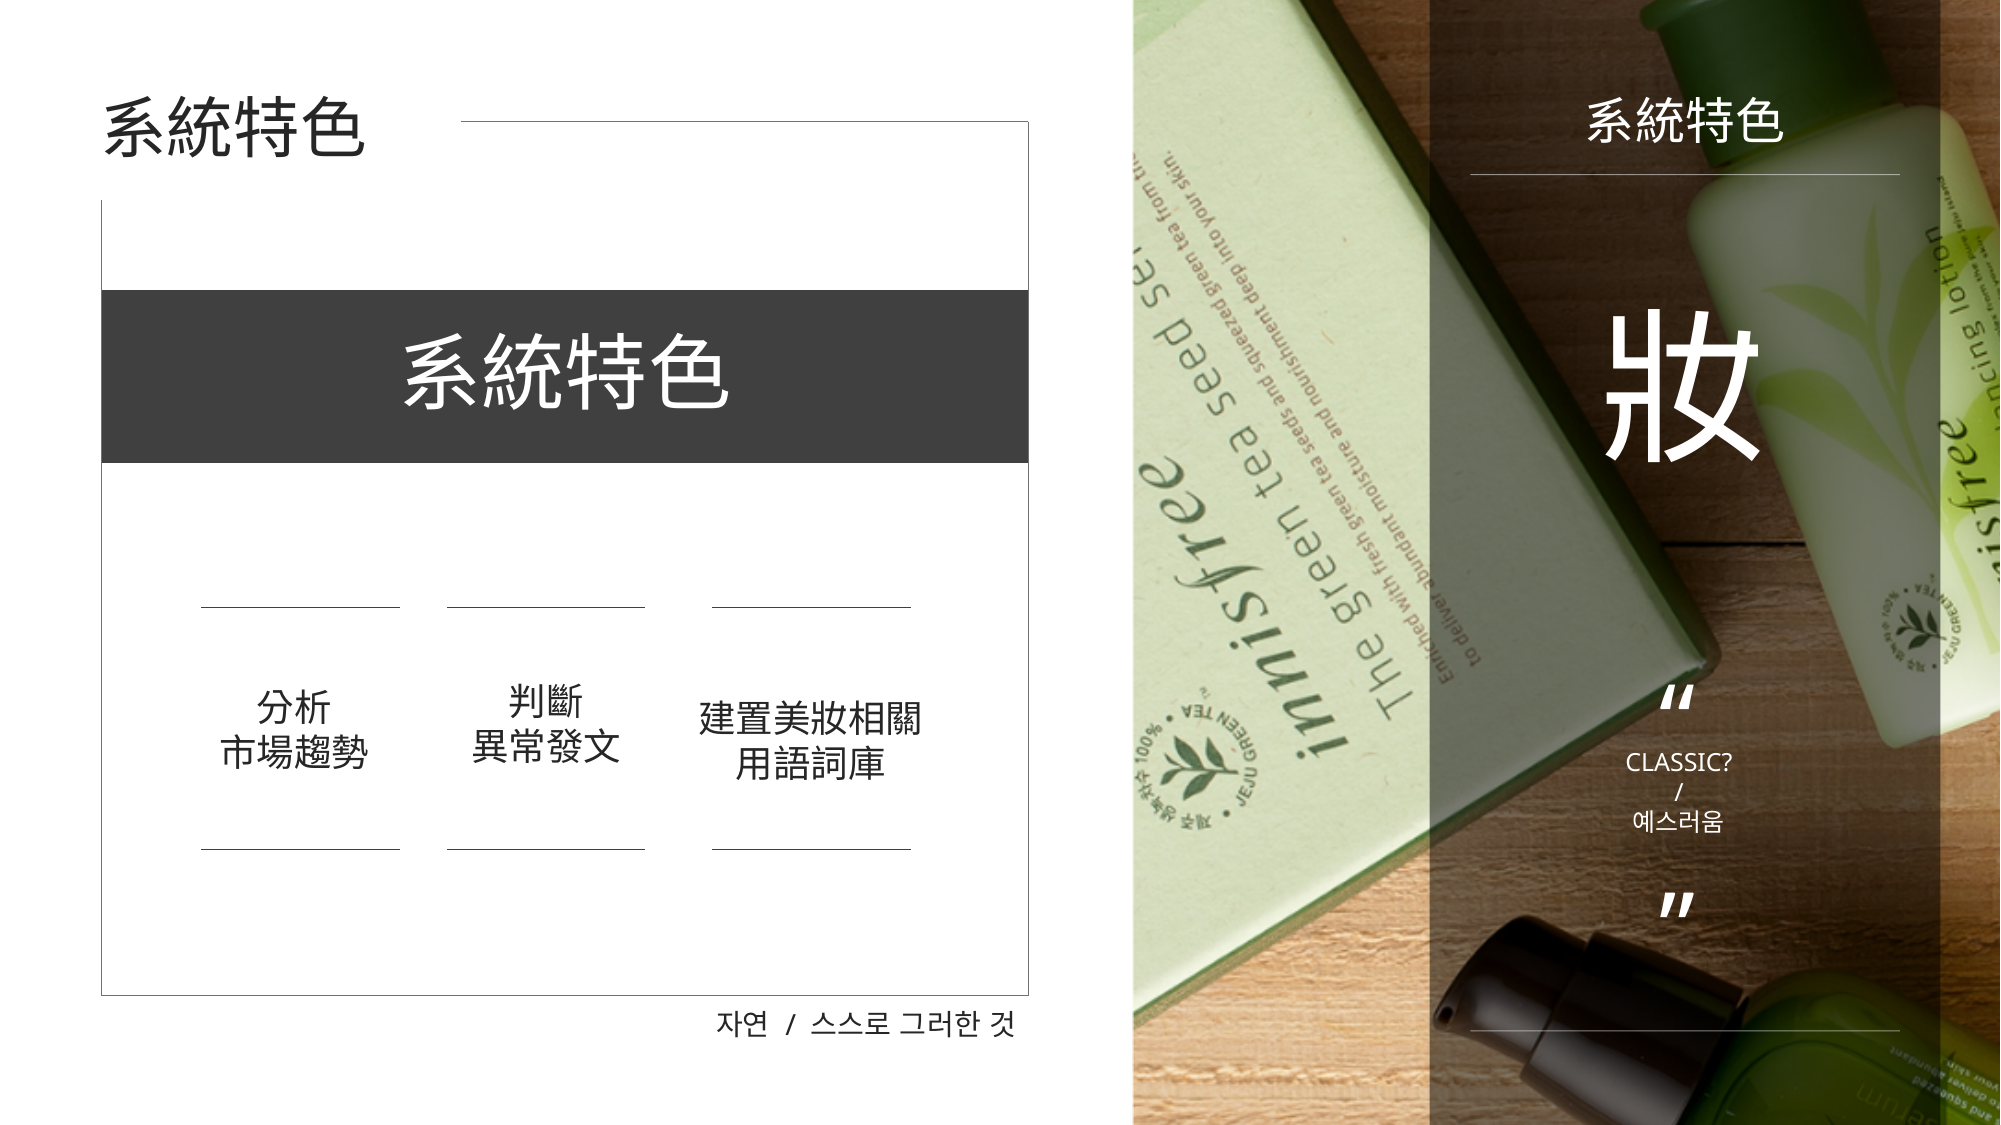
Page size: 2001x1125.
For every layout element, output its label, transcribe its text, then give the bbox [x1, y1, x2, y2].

text_box 자연 / 스스로 그러한 것 [546, 998, 1187, 1050]
text_box “ [1644, 649, 1922, 824]
text_box [1430, 0, 1940, 1125]
picture [1132, 0, 1430, 1125]
text_box 判斷 異常發文 [456, 671, 636, 776]
text_box 系統特色 [245, 312, 886, 406]
text_box 妝 [1459, 275, 1908, 493]
text_box [102, 253, 1061, 463]
text_box 建置美妝相關 用語詞庫 [683, 687, 938, 792]
text_box 系統特色 [1537, 82, 1833, 158]
text_box 系統特色 [55, 78, 412, 175]
text_box ” [1645, 857, 1711, 992]
text_box CLASSIC? / 예스러움 [1500, 739, 1857, 846]
picture [1940, 0, 2000, 1125]
text_box 分析 市場趨勢 [198, 676, 391, 781]
